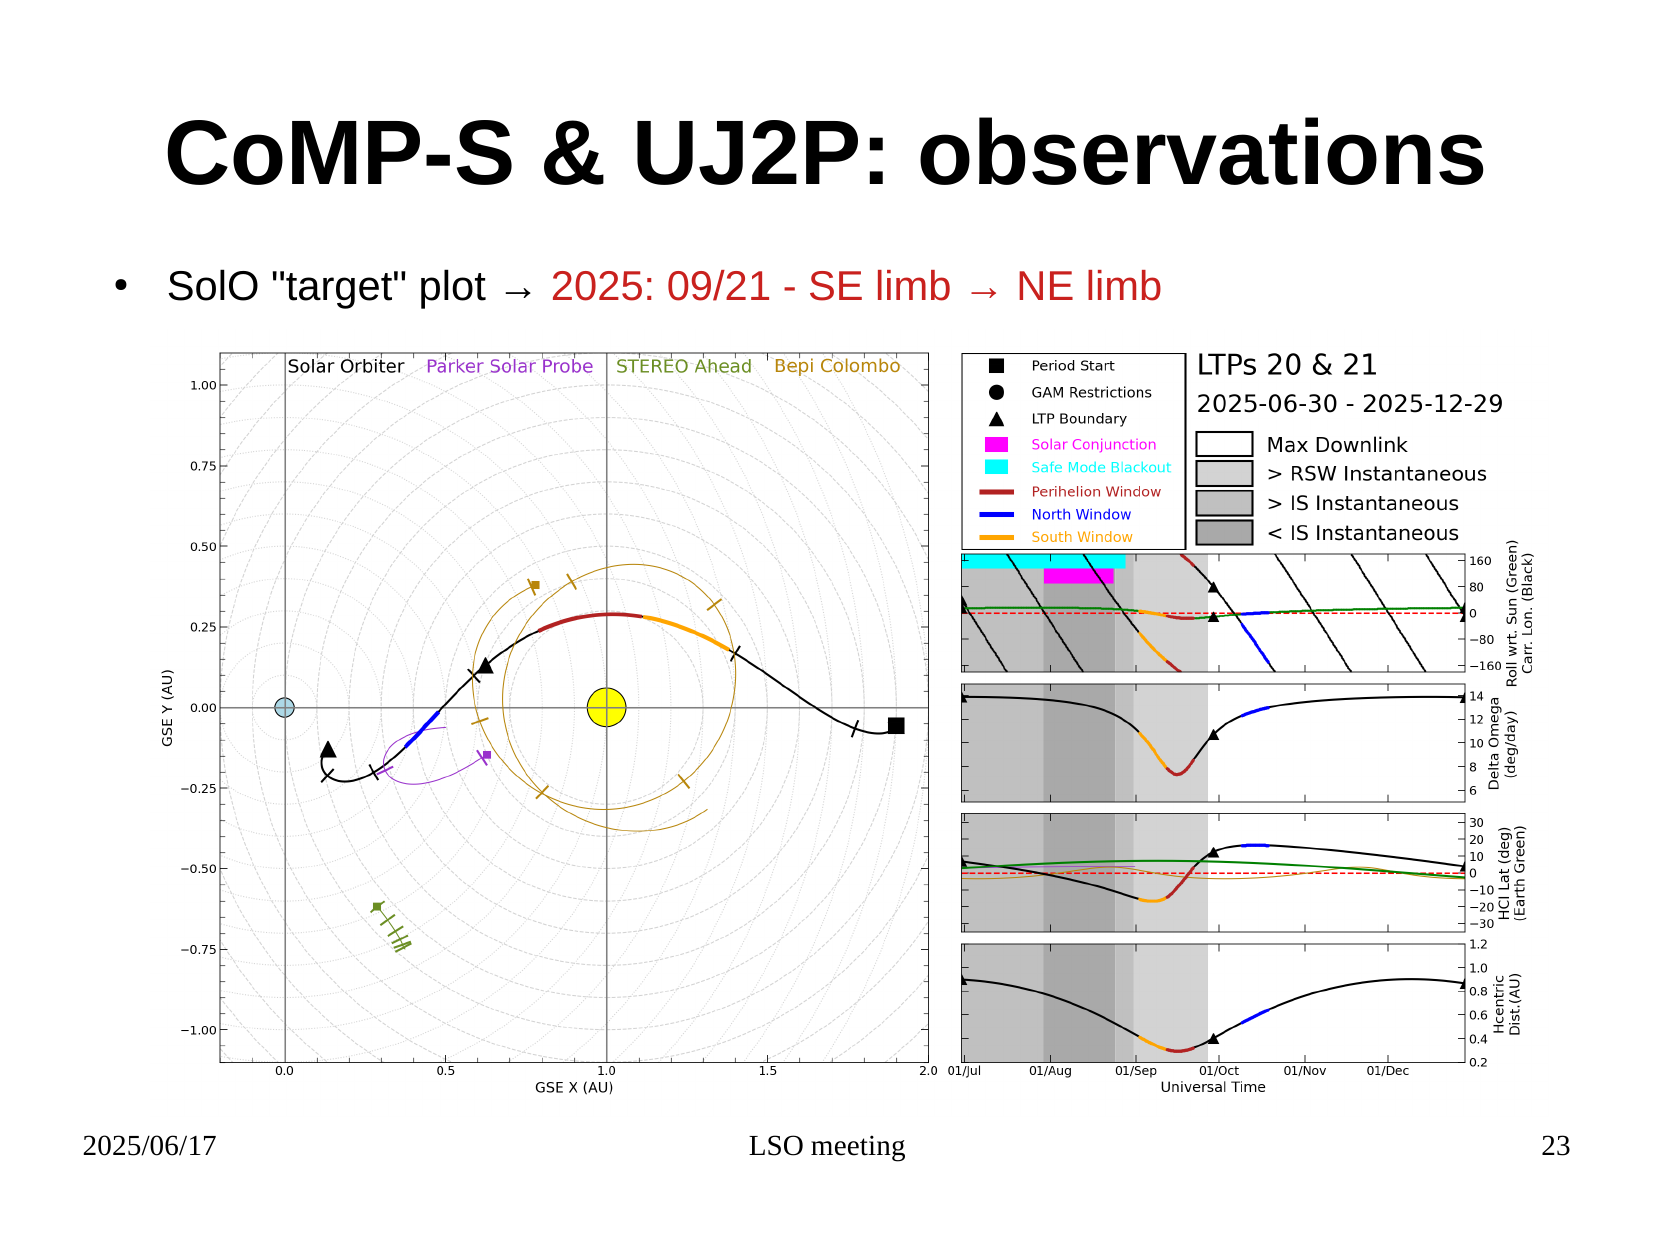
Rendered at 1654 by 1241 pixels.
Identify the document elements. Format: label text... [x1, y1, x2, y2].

picture [150, 329, 1549, 1117]
list SolO "target" plot → 2025: 09/21 - SE limb → NE limb [95, 263, 1585, 1206]
title CoMP-S & UJ2P: observations [82, 49, 1571, 257]
